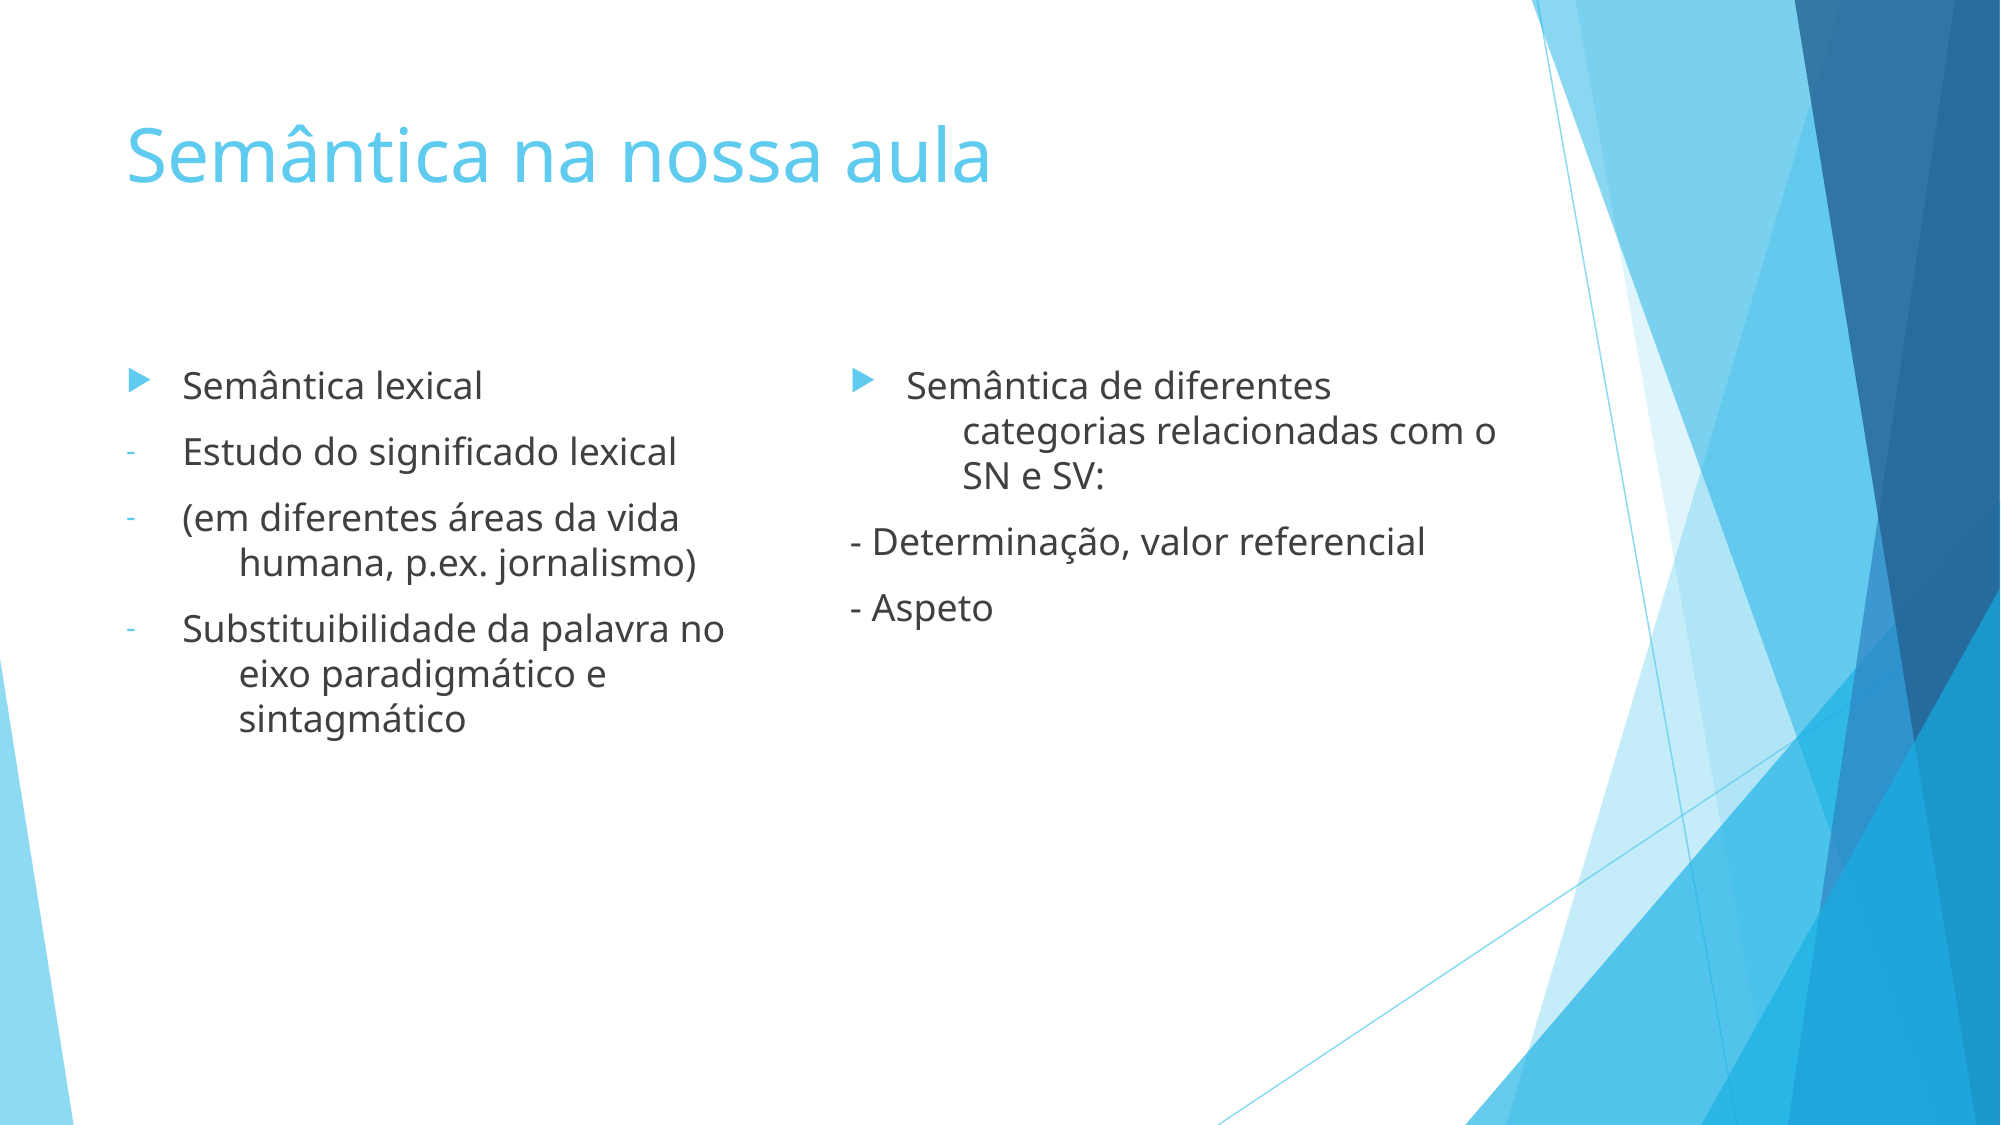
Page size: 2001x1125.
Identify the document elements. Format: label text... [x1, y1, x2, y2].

title Semântica na nossa aula [111, 99, 1522, 317]
list Semântica de diferentes categorias relacionadas com o SN e SV: - Determinação, valor referencial - Aspeto [834, 354, 1522, 992]
list Semântica lexical Estudo do significado lexical (em diferentes áreas da vida humana, p.ex. jornalismo) Substituibilidade da palavra no eixo paradigmático e sintagmático [111, 354, 798, 992]
